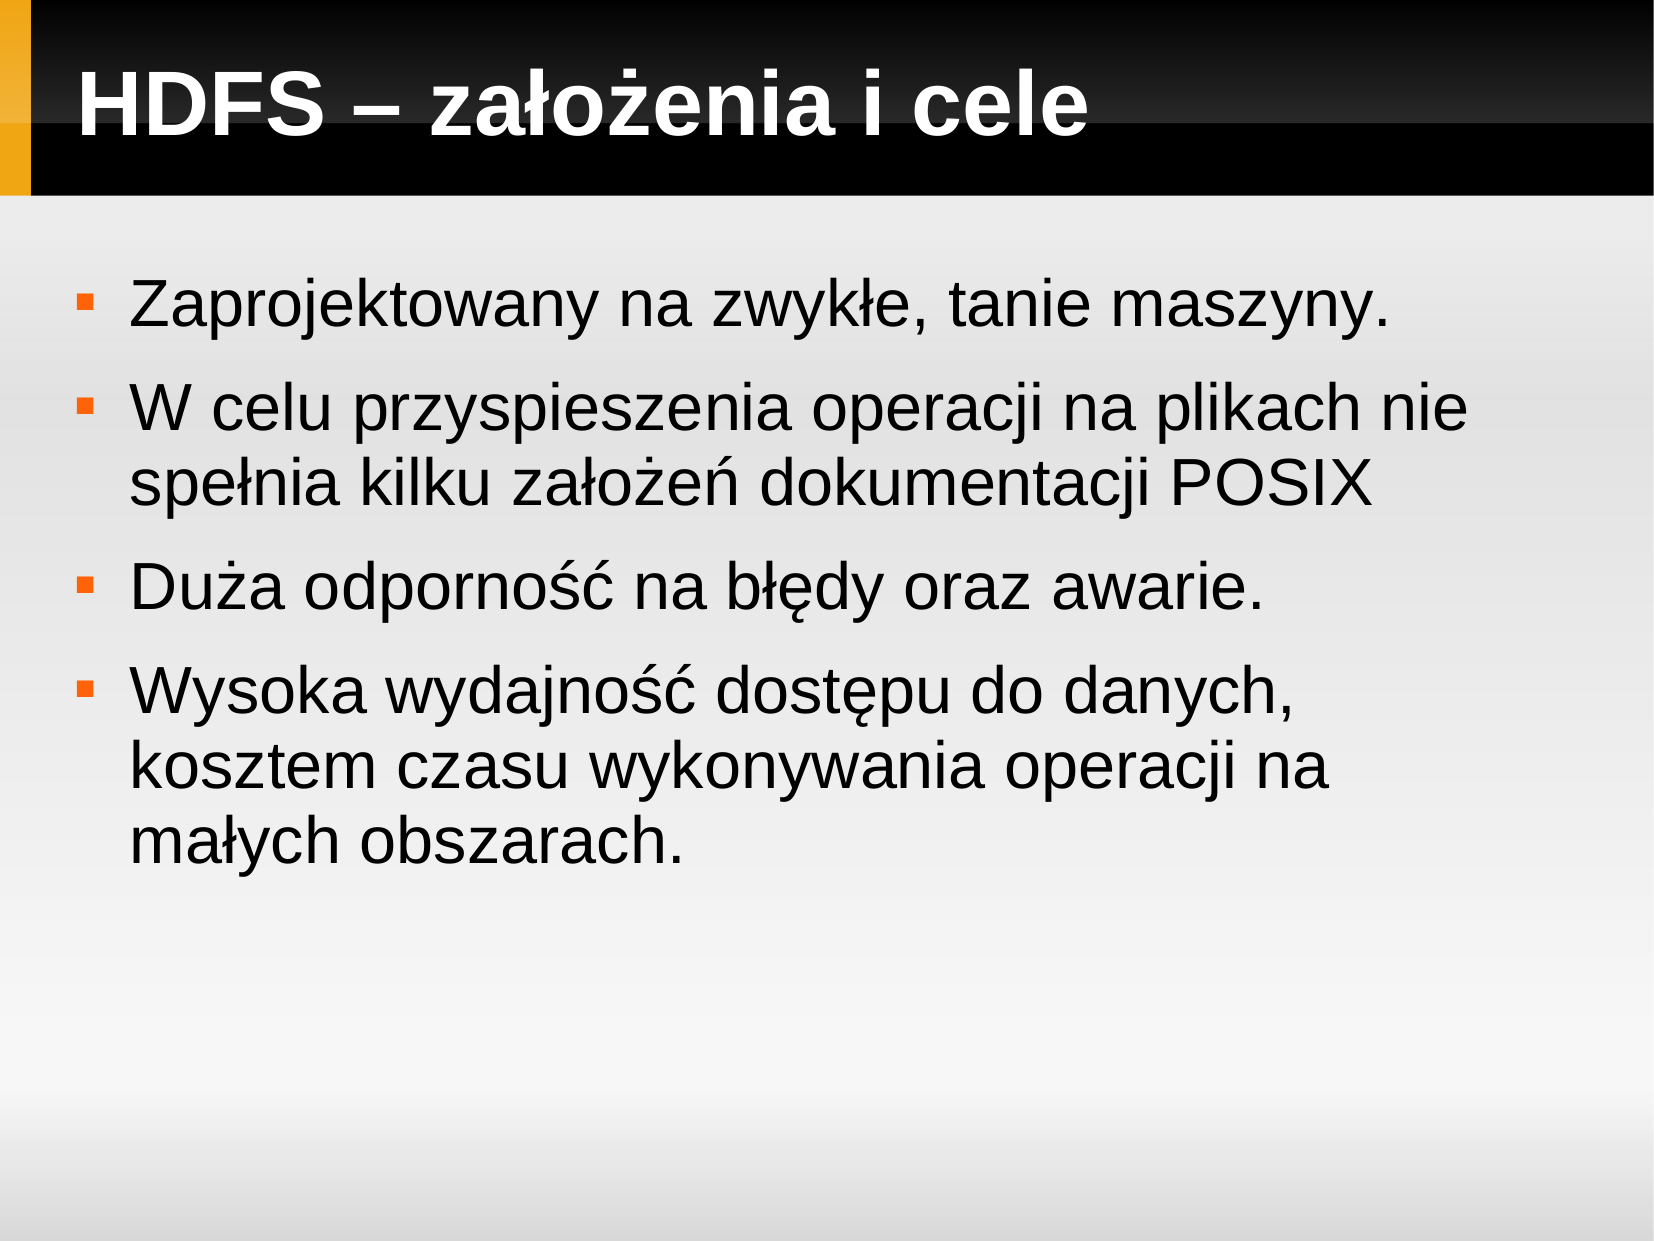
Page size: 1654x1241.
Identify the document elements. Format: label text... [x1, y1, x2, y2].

title HDFS – założenia i cele [76, 7, 1565, 200]
list Zaprojektowany na zwykłe, tanie maszyny. W celu przyspieszenia operacji na plikach nie spełnia kilku założeń dokumentacji POSIX Duża odporność na błędy oraz awarie. Wysoka wydajność dostępu do danych, kosztem czasu wykonywania operacji na małych obszarach. [59, 265, 1548, 1087]
picture [0, 0, 1654, 1241]
